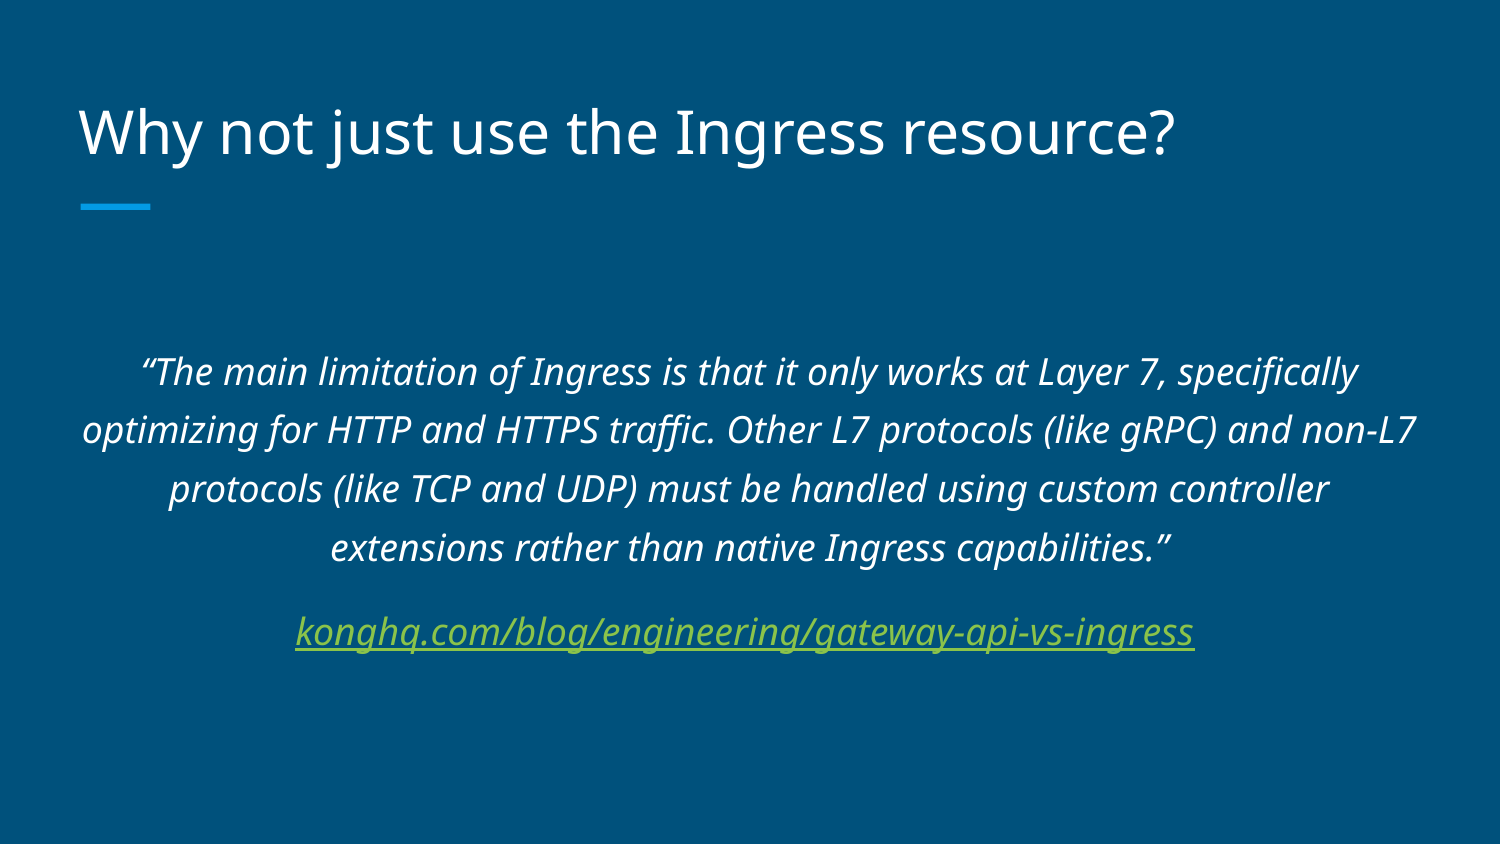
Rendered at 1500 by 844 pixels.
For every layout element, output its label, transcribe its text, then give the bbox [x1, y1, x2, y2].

list “The main limitation of Ingress is that it only works at Layer 7, specifically optimizing for HTTP and HTTPS traffic. Other L7 protocols (like gRPC) and non-L7 protocols (like TCP and UDP) must be handled using custom controller extensions rather than native Ingress capabilities.” konghq.com/blog/engineering/gateway-api-vs-ingress [63, 244, 1437, 750]
title Why not just use the Ingress resource? [63, 75, 1437, 188]
